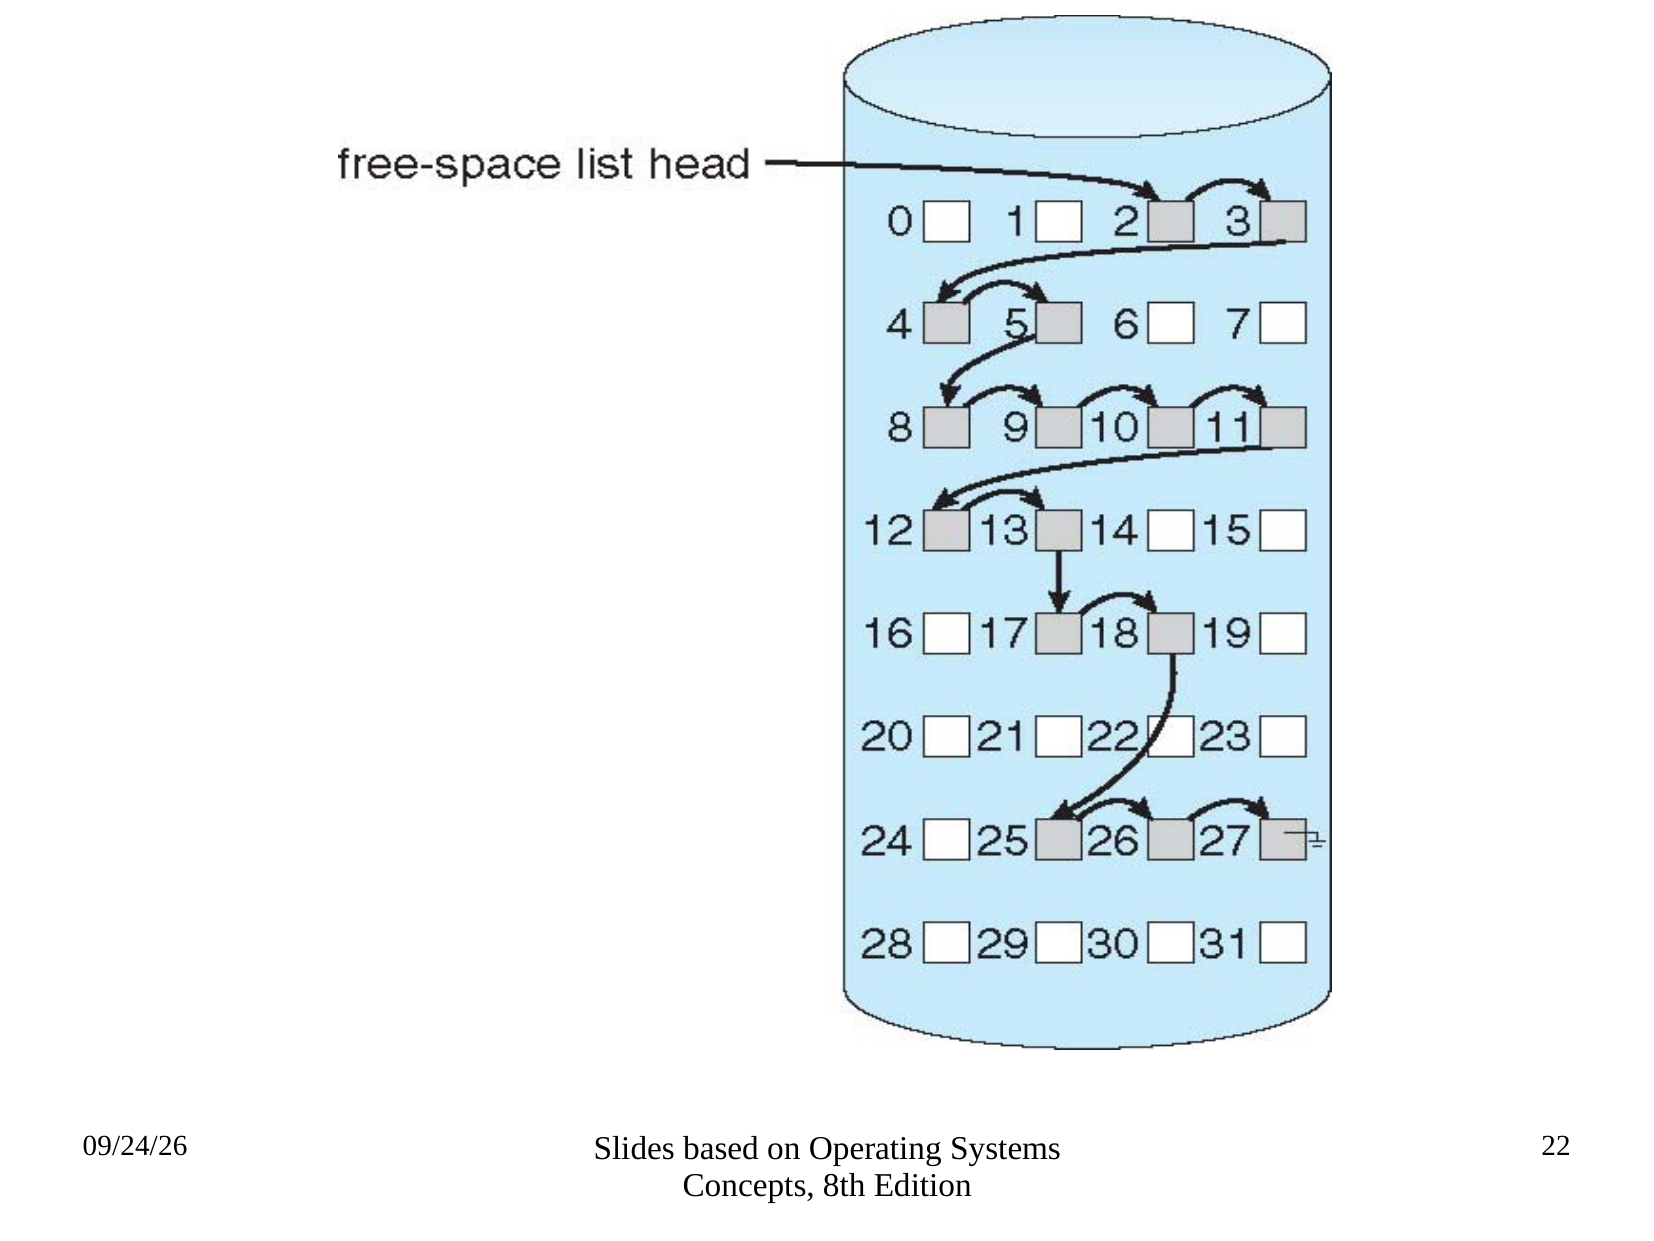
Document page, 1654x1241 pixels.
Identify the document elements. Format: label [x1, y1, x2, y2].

picture [338, 15, 1332, 1051]
